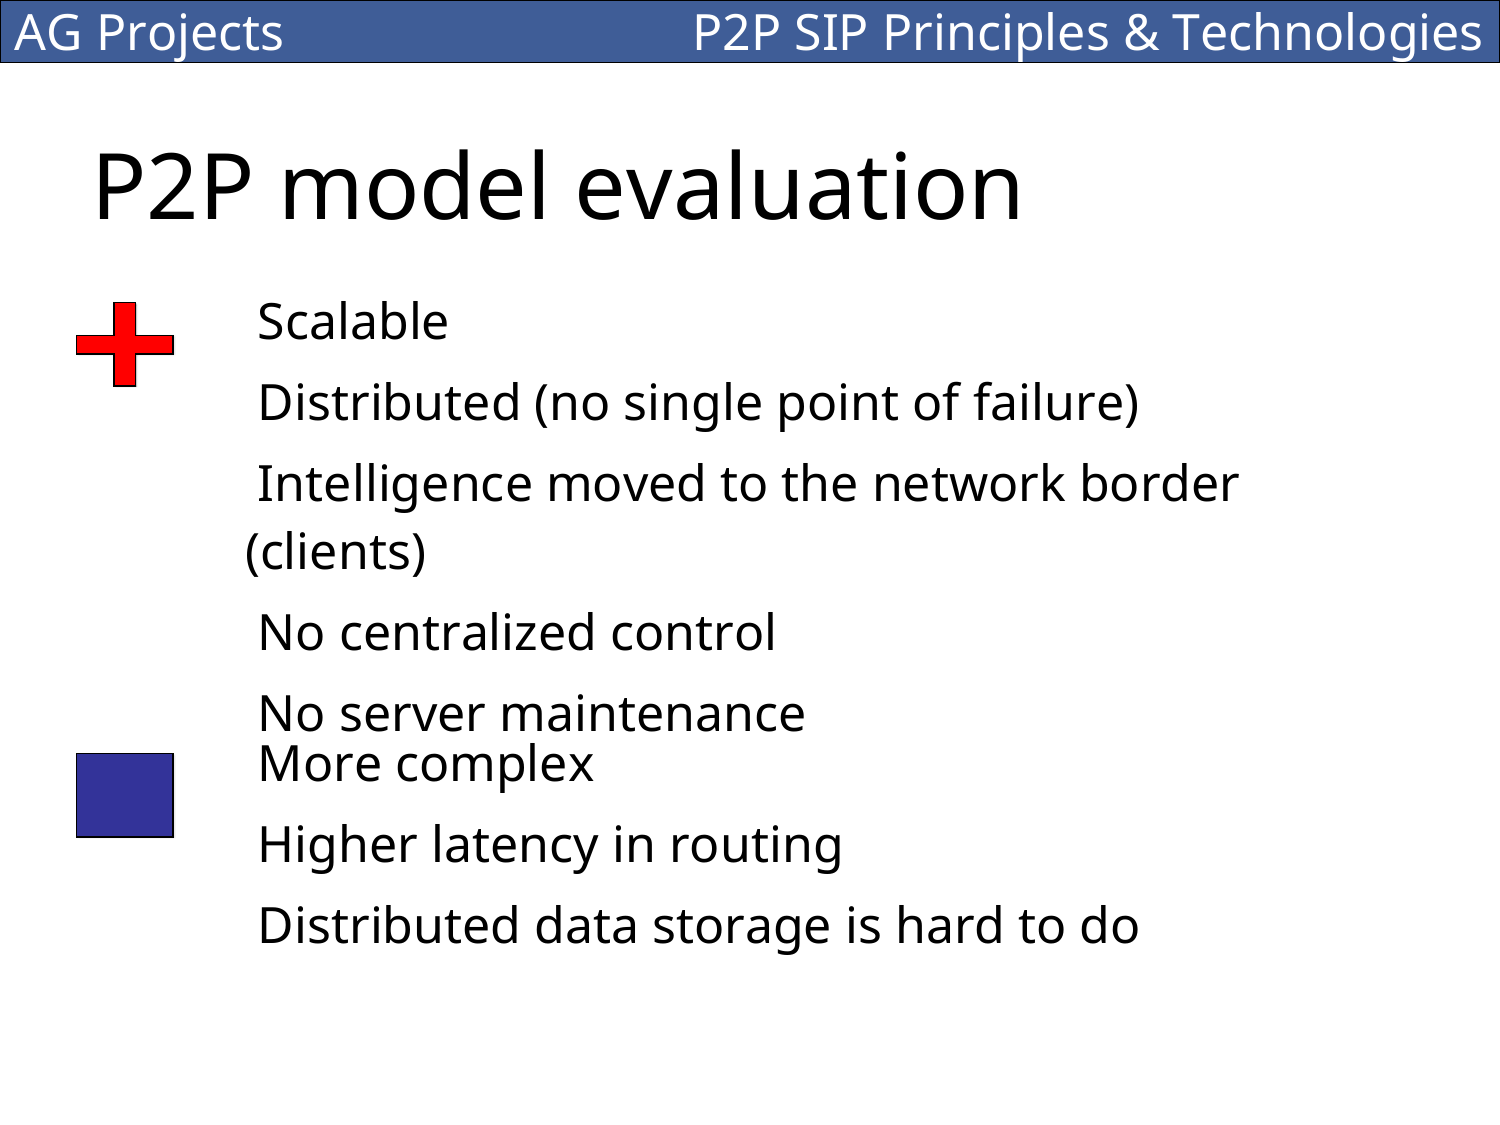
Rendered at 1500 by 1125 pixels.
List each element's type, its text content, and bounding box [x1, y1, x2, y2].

text_box - [77, 754, 173, 837]
text_box More complex Higher latency in routing Distributed data storage is hard to do [230, 720, 1377, 966]
text_box Scalable Distributed (no single point of failure) Intelligence moved to the network border (clients) No centralized control No server maintenance [230, 278, 1424, 754]
text_box P2P model evaluation [76, 113, 1447, 244]
text_box + [76, 302, 174, 387]
